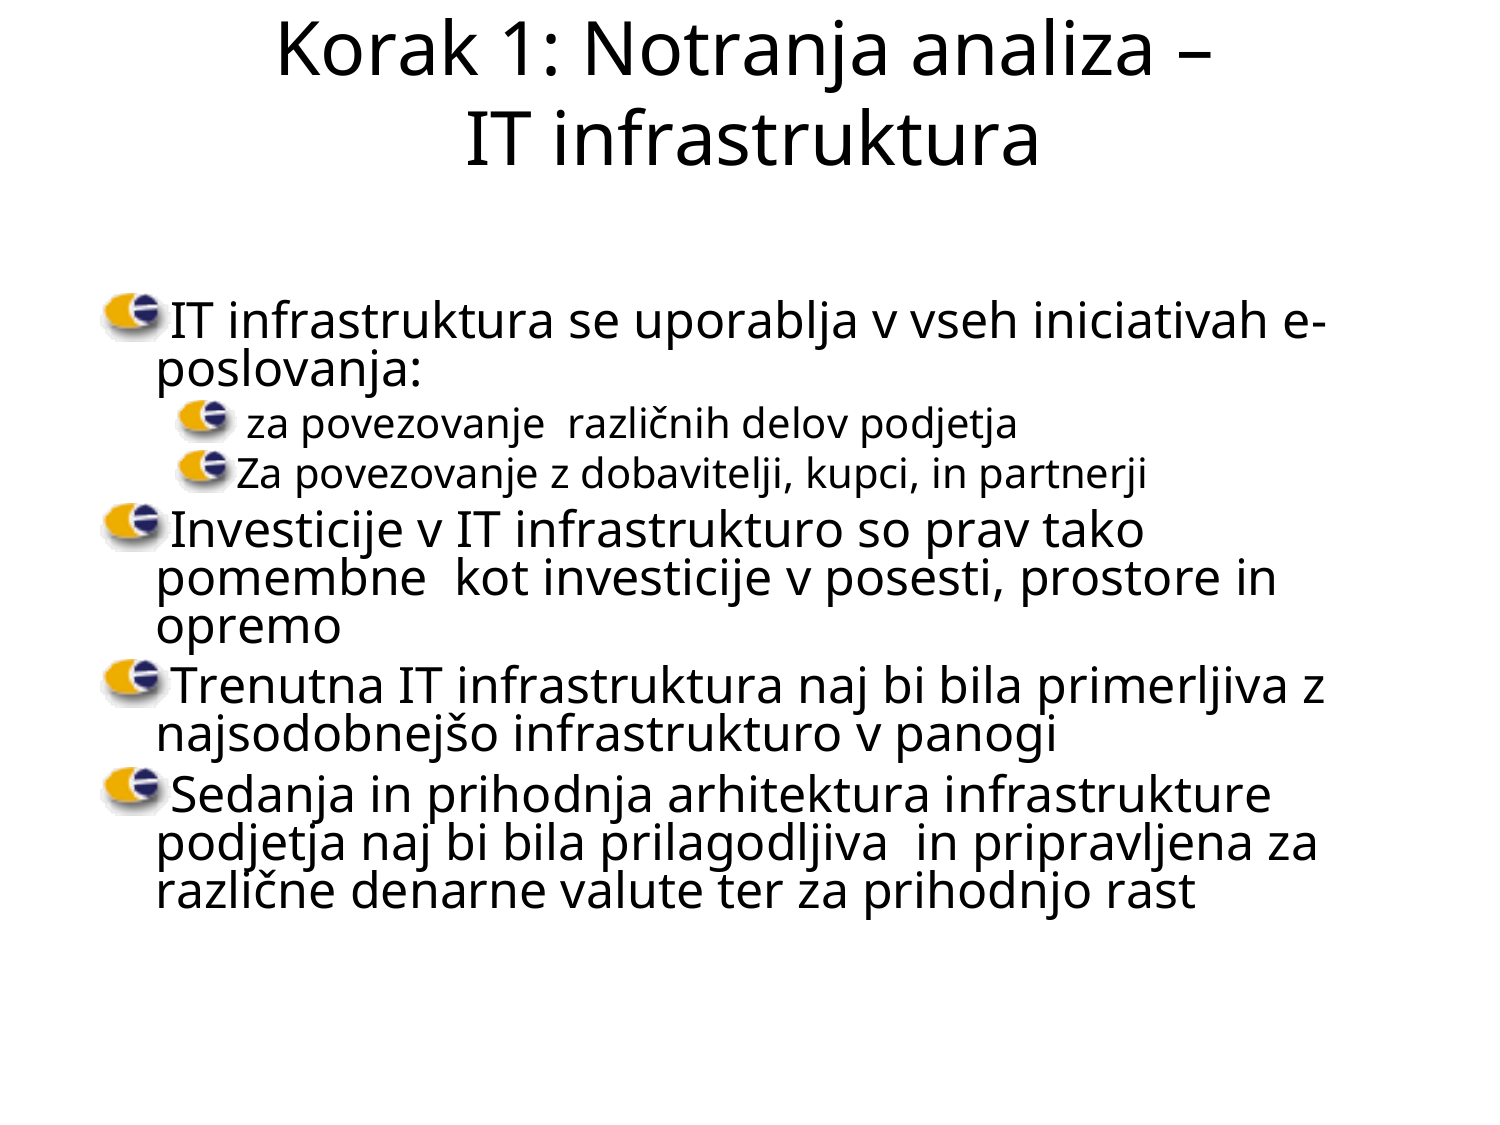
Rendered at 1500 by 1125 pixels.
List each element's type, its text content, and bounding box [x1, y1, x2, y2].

title Korak 1: Notranja analiza – IT infrastruktura [42, 0, 1466, 189]
list IT infrastruktura se uporablja v vseh iniciativah e-poslovanja: za povezovanje različnih delov podjetja Za povezovanje z dobavitelji, kupci, in partnerji Investicije v IT infrastrukturo so prav tako pomembne kot investicije v posesti, prostore in opremo Trenutna IT infrastruktura naj bi bila primerljiva z najsodobnejšo infrastrukturo v panogi Sedanja in prihodnja arhitektura infrastrukture podjetja naj bi bila prilagodljiva in pripravljena za različne denarne valute ter za prihodnjo rast [84, 292, 1427, 1084]
